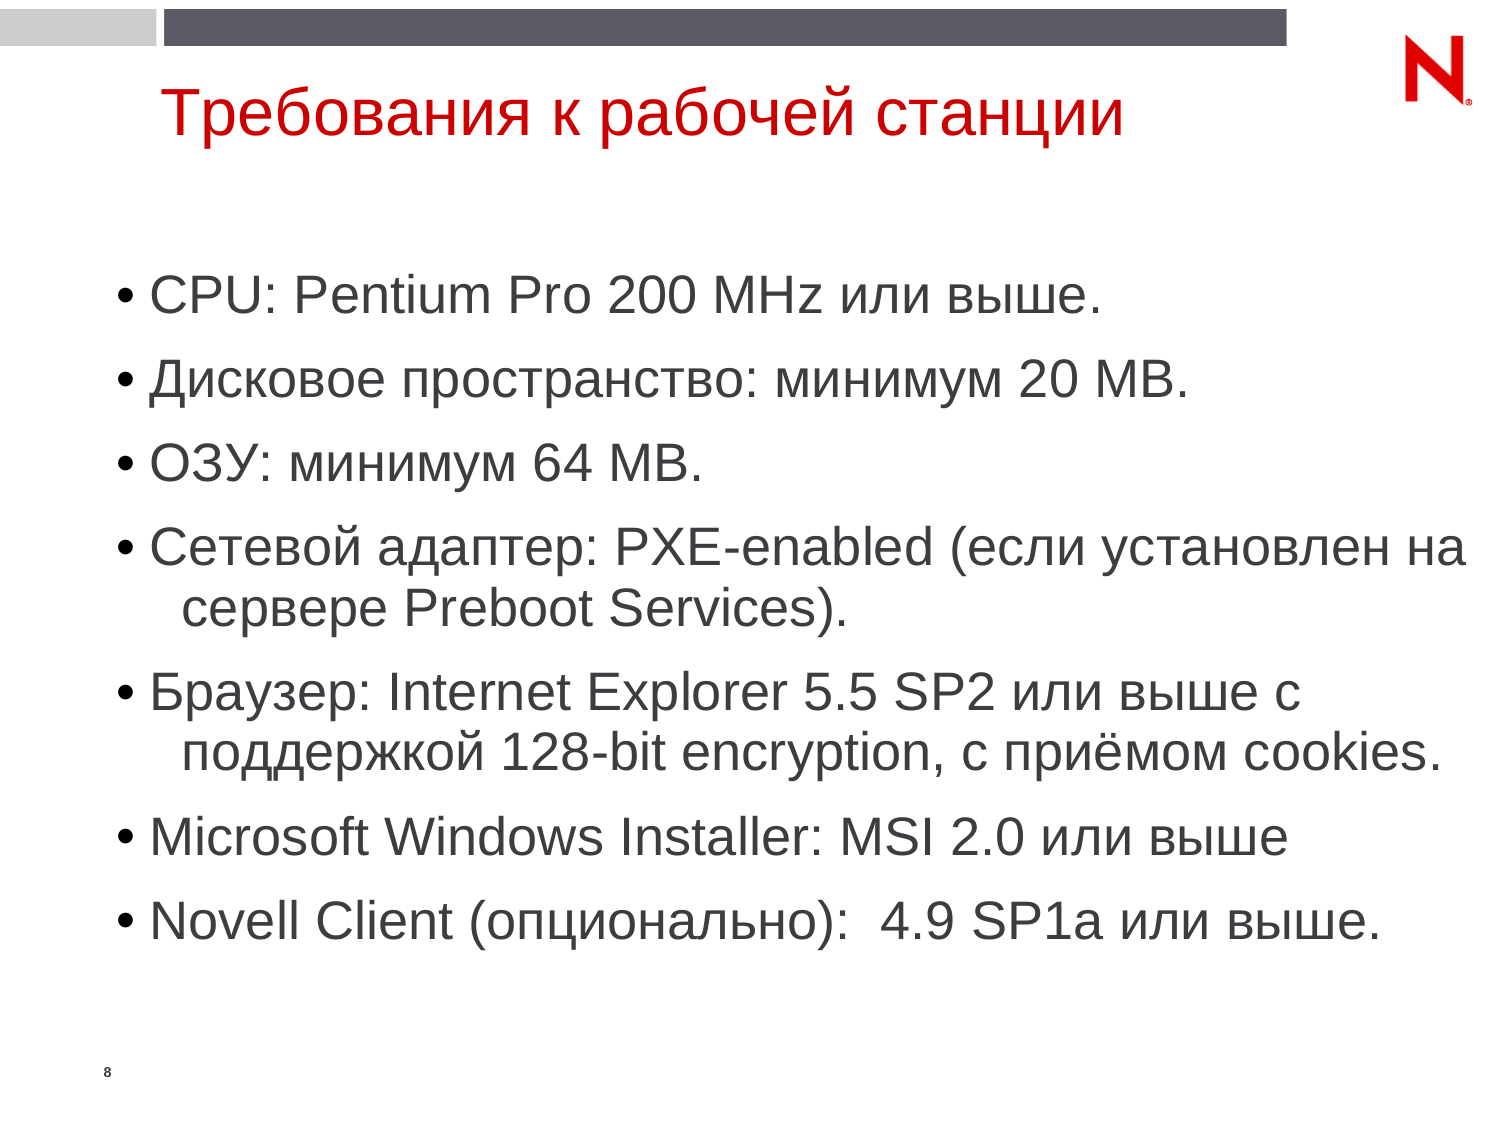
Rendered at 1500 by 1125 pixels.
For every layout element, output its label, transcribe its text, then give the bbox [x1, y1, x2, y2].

text_box CPU: Pentium Pro 200 MHz или выше. Дисковое пространство: минимум 20 MB. ОЗУ: минимум 64 MB. Сетевой адаптер: PXE-enabled (если установлен на сервере Preboot Services). Браузер: Internet Explorer 5.5 SP2 или выше с поддержкой 128-bit encryption, с приёмом cookies. Microsoft Windows Installer: MSI 2.0 или выше Novell Client (опционально): 4.9 SP1a или выше. [102, 256, 1500, 959]
picture [1403, 32, 1473, 107]
text_box Требования к рабочей станции [145, 67, 1391, 160]
